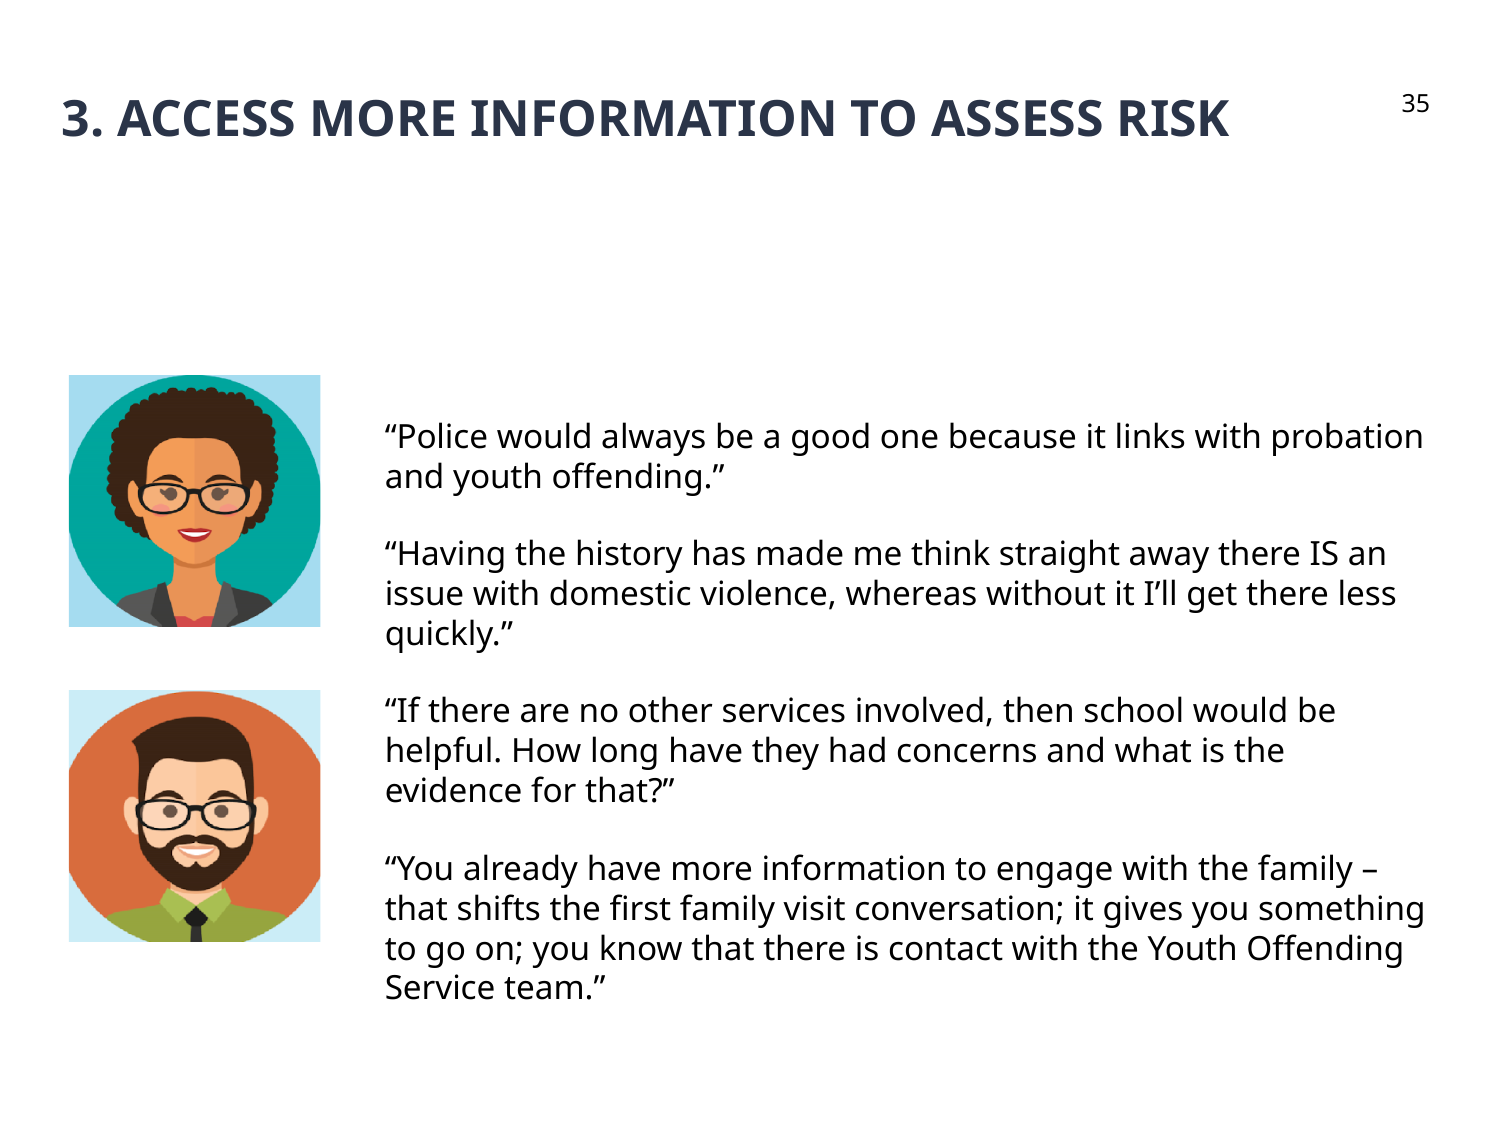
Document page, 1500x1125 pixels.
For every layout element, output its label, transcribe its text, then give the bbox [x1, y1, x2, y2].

text_box “Police would always be a good one because it links with probation and youth offending.” “Having the history has made me think straight away there IS an issue with domestic violence, whereas without it I’ll get there less quickly.” “If there are no other services involved, then school would be helpful. How long have they had concerns and what is the evidence for that?” “You already have more information to engage with the family – that shifts the first family visit conversation; it gives you something to go on; you know that there is contact with the Youth Offending Service team.” [384, 415, 1431, 903]
picture [68, 690, 321, 942]
picture [68, 375, 321, 627]
text_box 3. ACCESS MORE INFORMATION TO ASSESS RISK [61, 85, 1431, 276]
slide_number <number> [1388, 87, 1431, 148]
